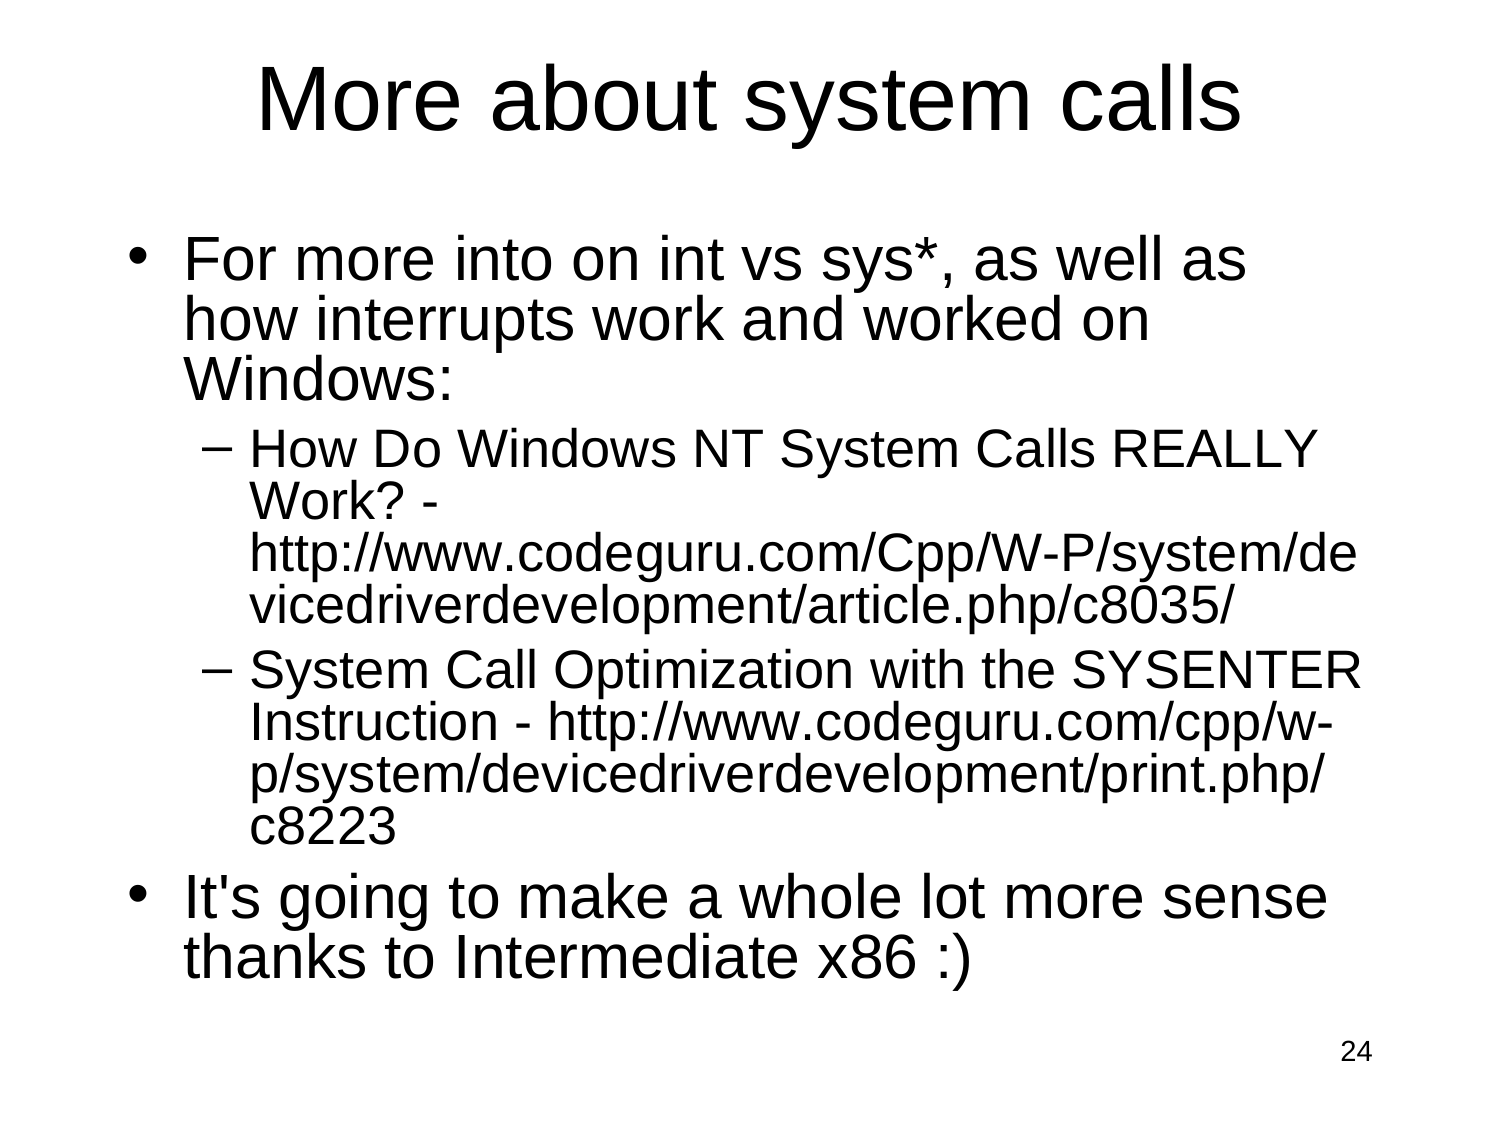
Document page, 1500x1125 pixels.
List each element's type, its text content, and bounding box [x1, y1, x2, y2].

list For more into on int vs sys*, as well as how interrupts work and worked on Windows: How Do Windows NT System Calls REALLY Work? - http://www.codeguru.com/Cpp/W-P/system/devicedriverdevelopment/article.php/c8035/ System Call Optimization with the SYSENTER Instruction - http://www.codeguru.com/cpp/w-p/system/devicedriverdevelopment/print.php/c8223 It's going to make a whole lot more sense thanks to Intermediate x86 :) [112, 224, 1388, 1000]
text_box <number> [1074, 1025, 1388, 1101]
title More about system calls [0, 0, 1500, 188]
